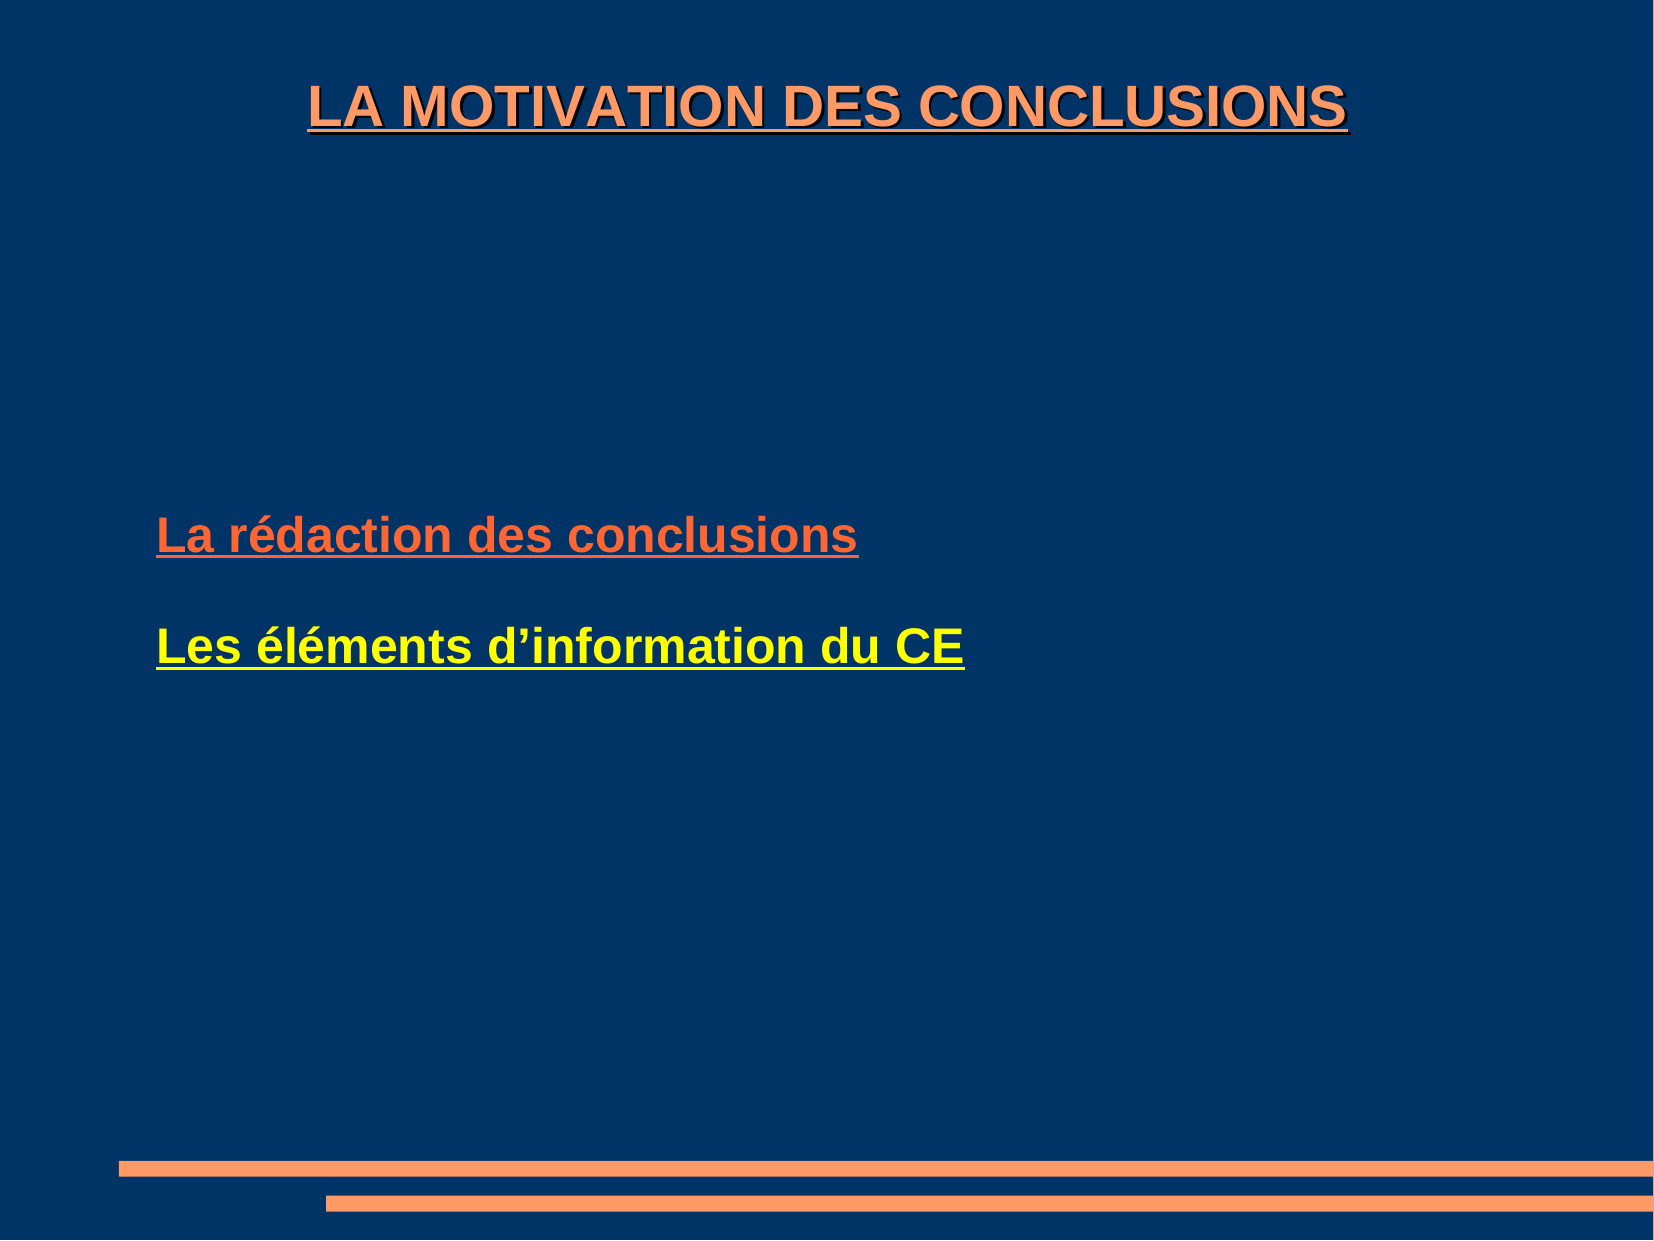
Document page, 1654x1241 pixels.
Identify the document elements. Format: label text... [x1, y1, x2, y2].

title LA MOTIVATION DES CONCLUSIONS [121, 46, 1534, 166]
subtitle La rédaction des conclusions Les éléments d’information du CE [121, 197, 1561, 1147]
